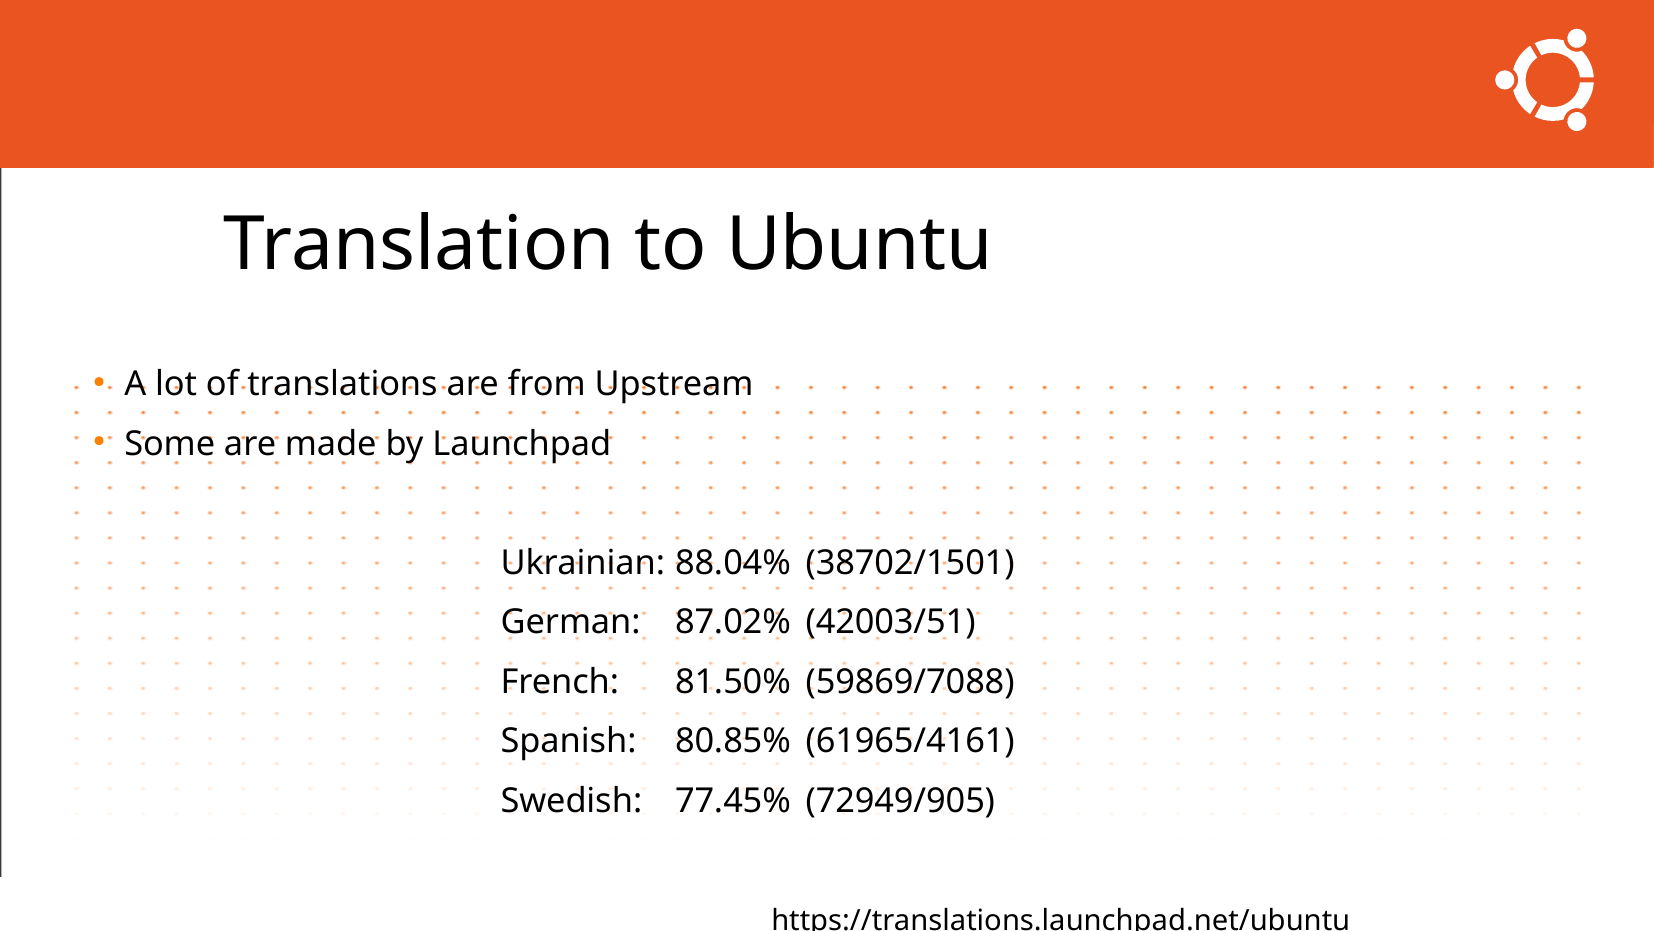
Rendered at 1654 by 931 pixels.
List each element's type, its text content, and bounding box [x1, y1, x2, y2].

picture [0, 0, 1654, 877]
list A lot of translations are from Upstream Some are made by Launchpad Ukrainian: 88.04% (38702/1501) German: 87.02% (42003/51) French: 81.50% (59869/7088) Spanish: 80.85% (61965/4161) Swedish: 77.45% (72949/905) [82, 299, 1577, 832]
text_box Translation to Ubuntu [209, 181, 1479, 299]
text_box https://translations.launchpad.net/ubuntu [756, 891, 1512, 931]
